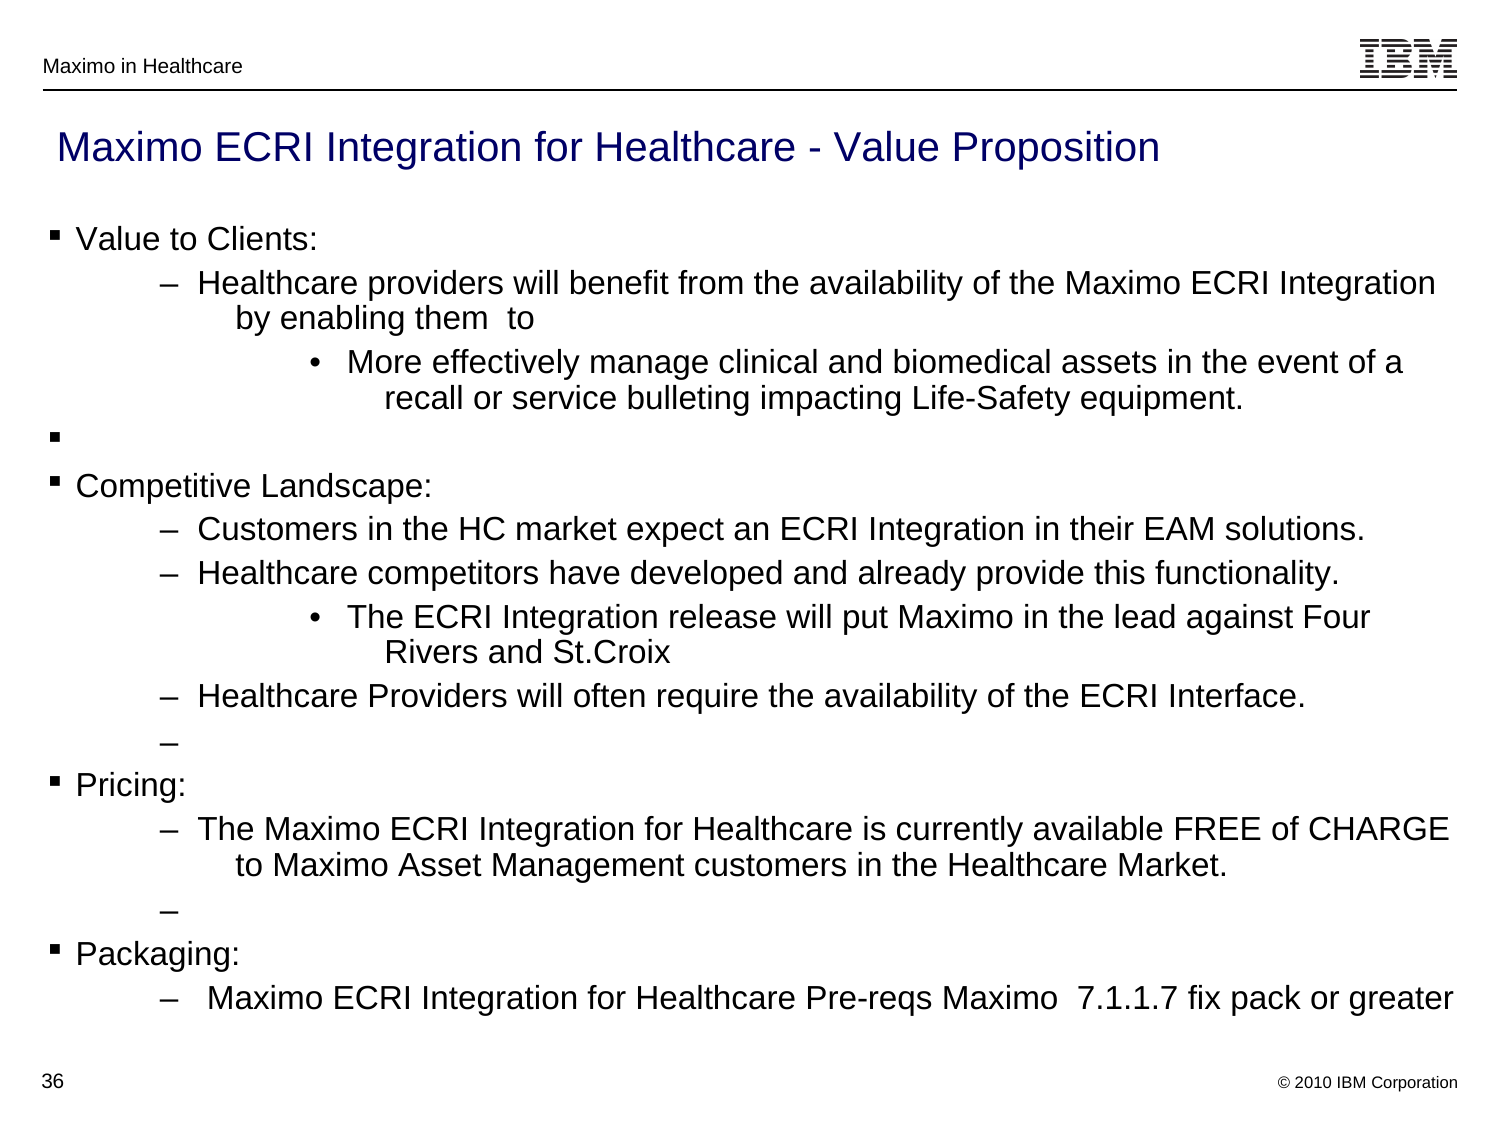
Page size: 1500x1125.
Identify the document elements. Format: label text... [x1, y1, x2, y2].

title Maximo ECRI Integration for Healthcare - Value Proposition [41, 100, 1480, 191]
picture [1360, 39, 1457, 78]
list Value to Clients: Healthcare providers will benefit from the availability of the Maximo ECRI Integration by enabling them to More effectively manage clinical and biomedical assets in the event of a recall or service bulleting impacting Life-Safety equipment. Competitive Landscape: Customers in the HC market expect an ECRI Integration in their EAM solutions. Healthcare competitors have developed and already provide this functionality. The ECRI Integration release will put Maximo in the lead against Four Rivers and St.Croix Healthcare Providers will often require the availability of the ECRI Interface. Pricing: The Maximo ECRI Integration for Healthcare is currently available FREE of CHARGE to Maximo Asset Management customers in the Healthcare Market. Packaging: Maximo ECRI Integration for Healthcare Pre-reqs Maximo 7.1.1.7 fix pack or greater [47, 222, 1469, 1029]
